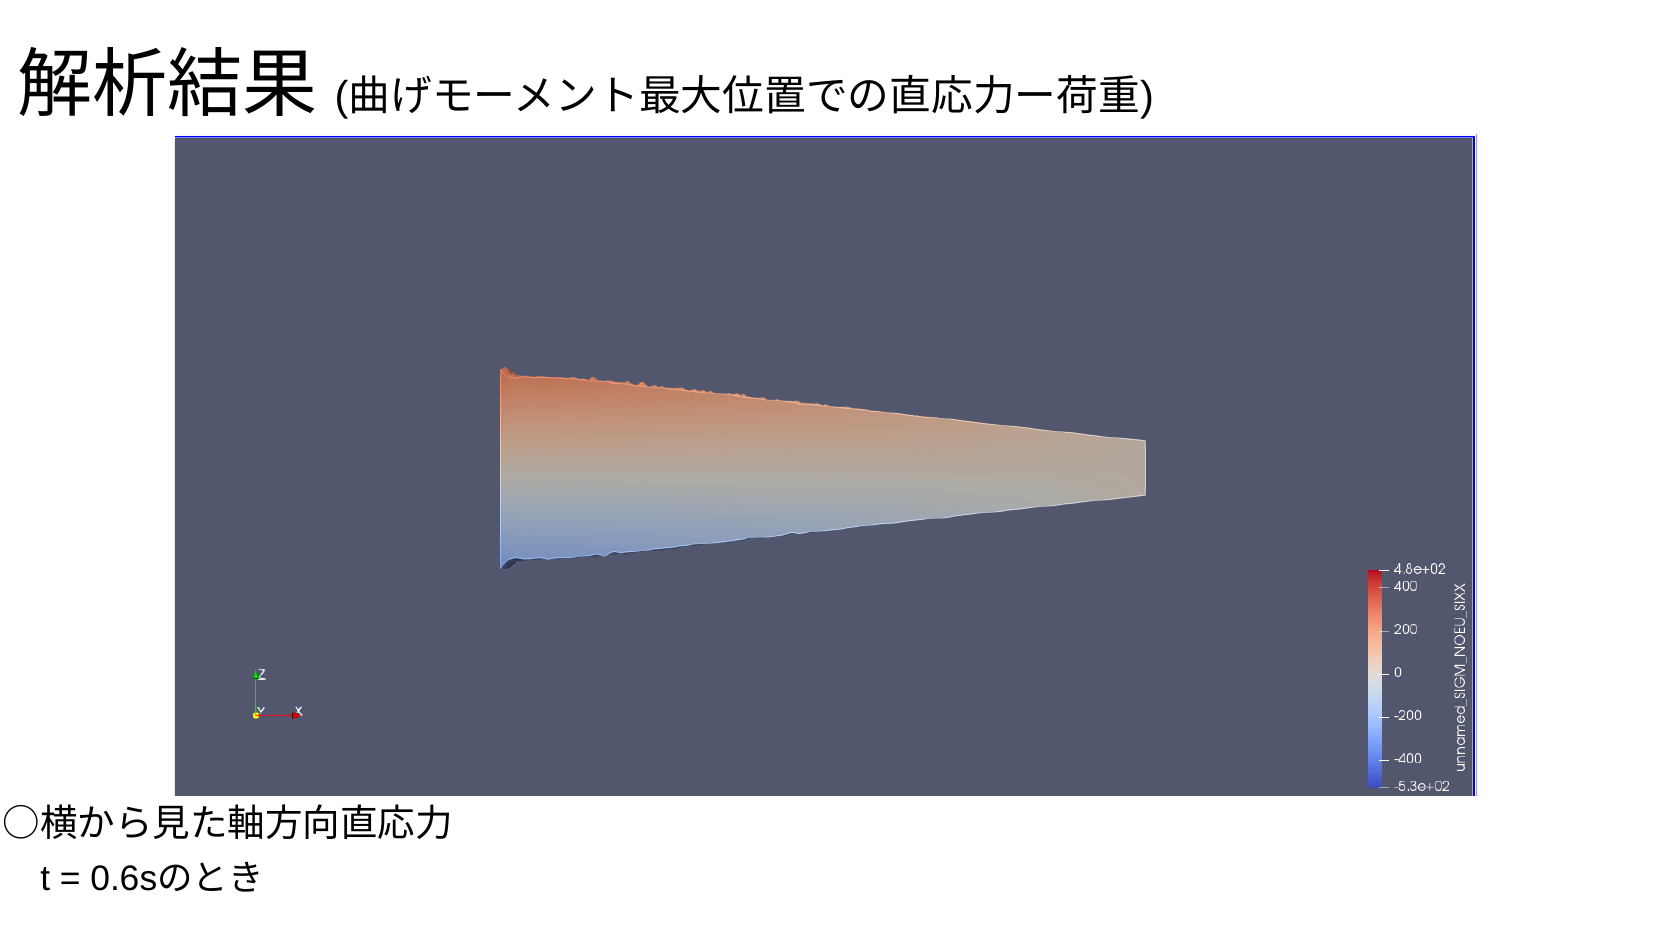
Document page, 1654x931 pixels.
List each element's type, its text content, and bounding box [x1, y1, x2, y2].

picture [174, 134, 1479, 796]
title 解析結果 (曲げモーメント最大位置での直応力ー荷重) [17, 0, 1560, 187]
text_box ○横から見た軸方向直応力 t = 0.6sのとき [0, 785, 1654, 931]
